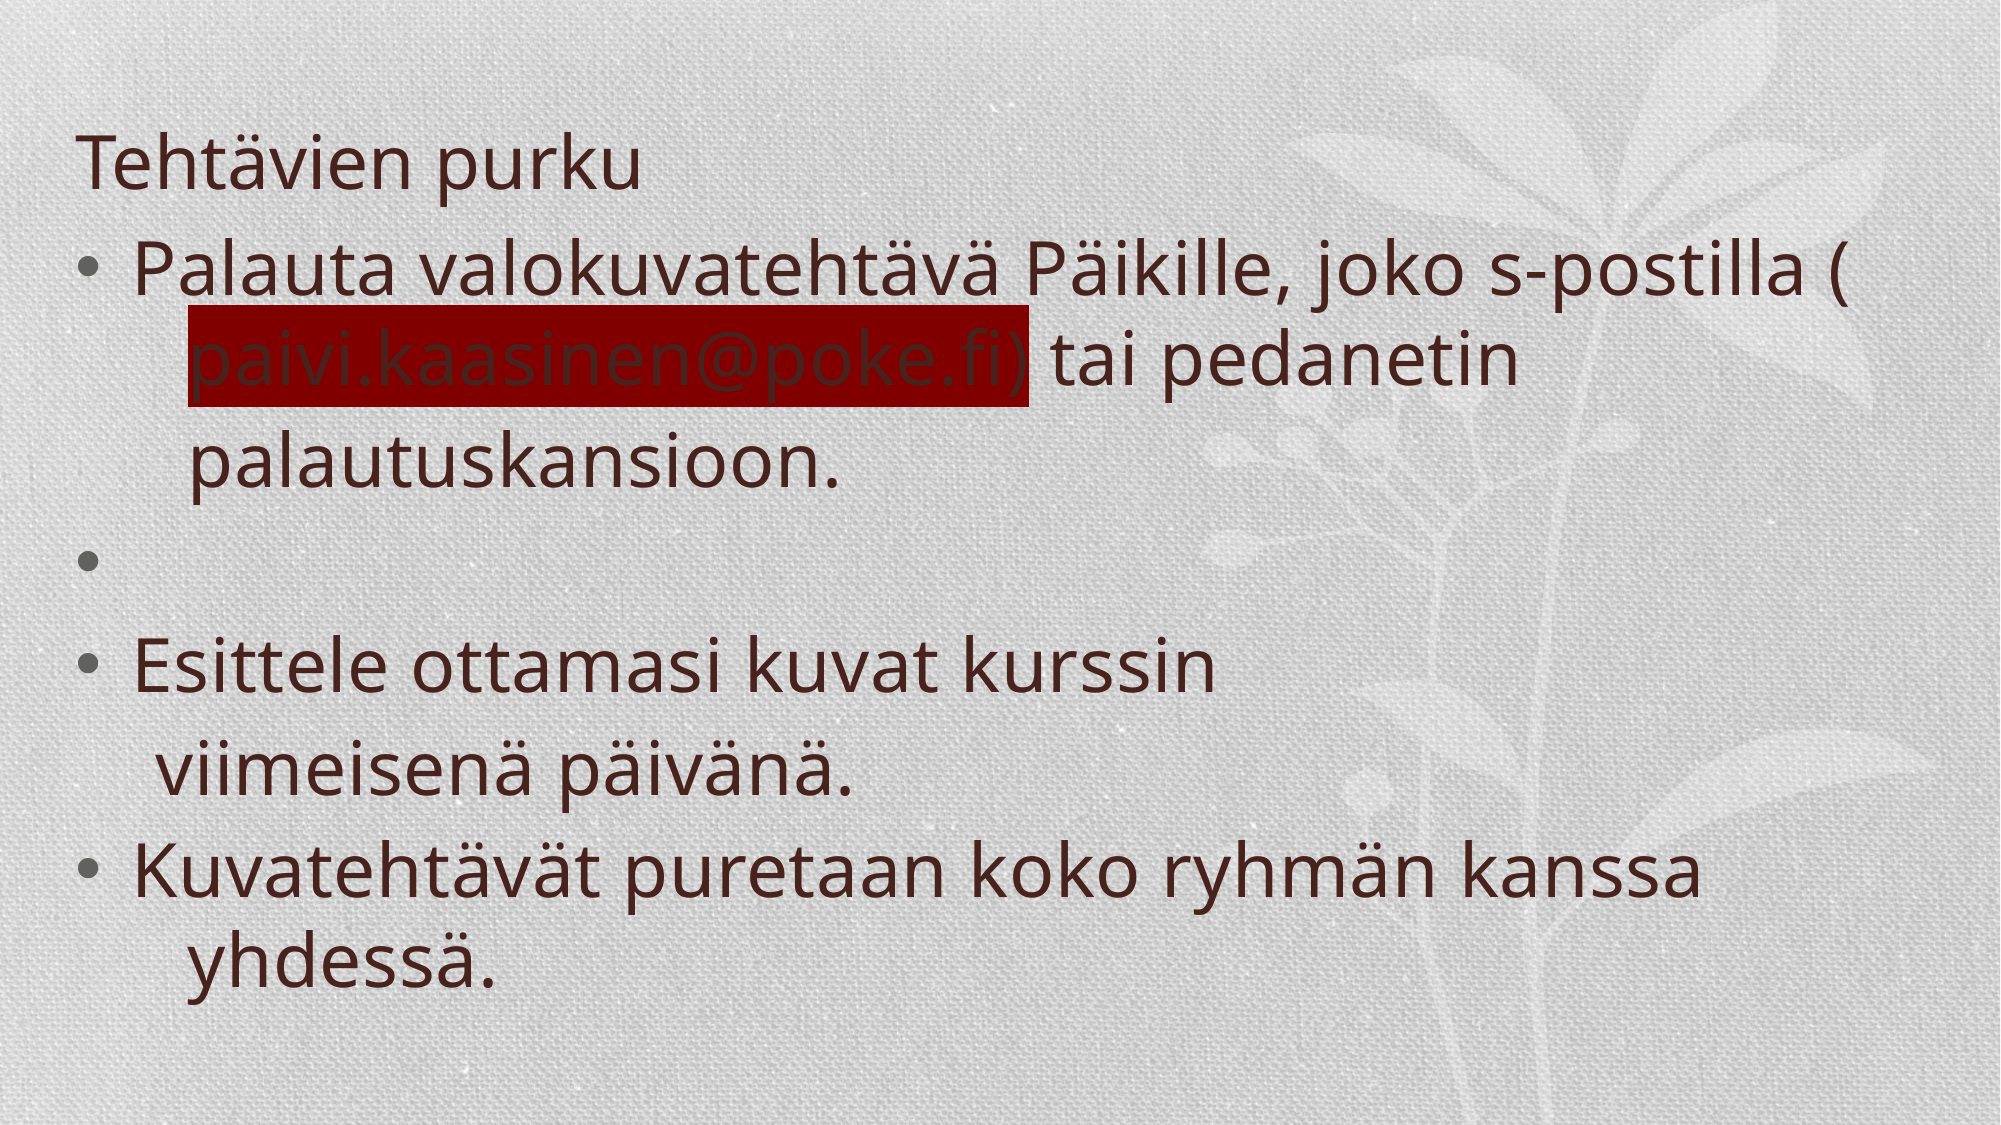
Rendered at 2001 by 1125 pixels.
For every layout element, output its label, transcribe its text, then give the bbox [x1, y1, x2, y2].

list Palauta valokuvatehtävä Päikille, joko s-postilla (paivi.kaasinen@poke.fi) tai pedanetin palautuskansioon. Esittele ottamasi kuvat kurssin viimeisenä päivänä. Kuvatehtävät puretaan koko ryhmän kanssa yhdessä. [60, 213, 1941, 1024]
title Tehtävien purku [60, 37, 1940, 213]
